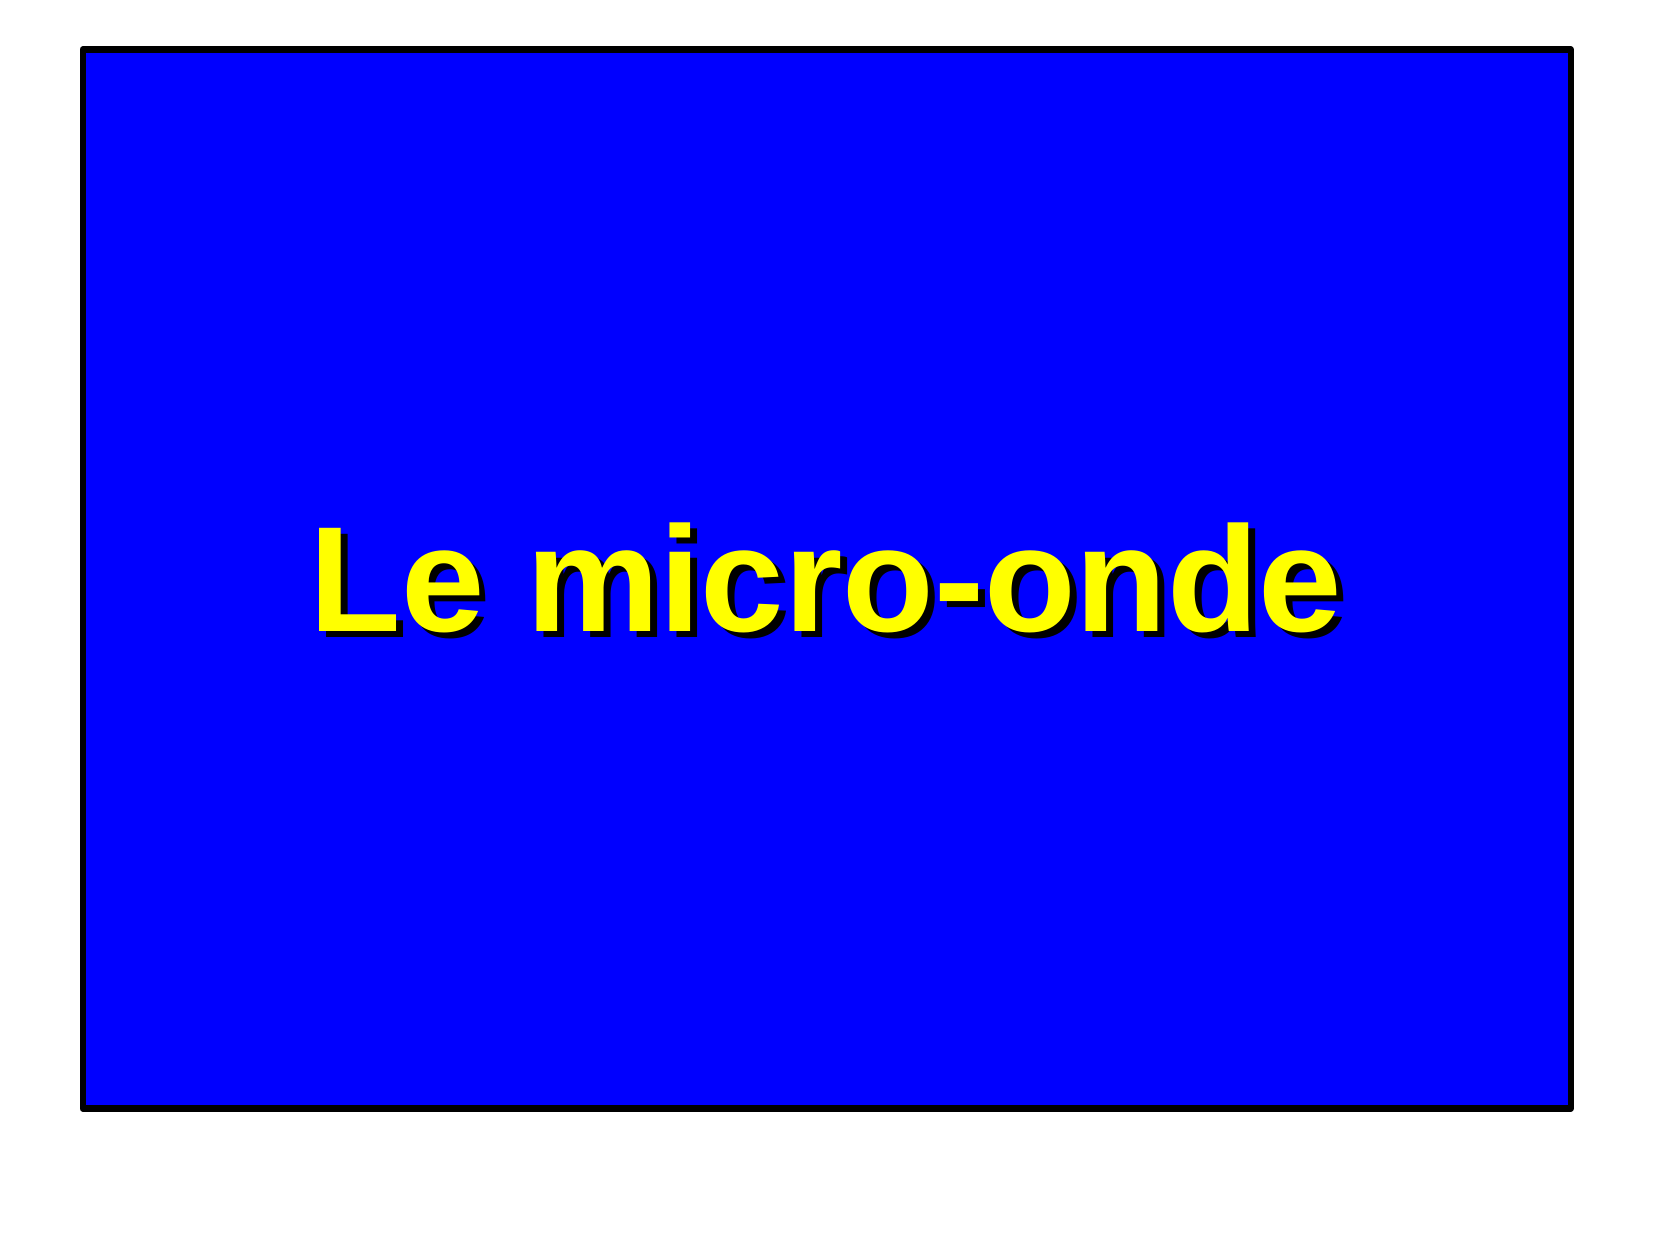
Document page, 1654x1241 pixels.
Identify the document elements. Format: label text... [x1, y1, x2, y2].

subtitle Le micro-onde [82, 49, 1571, 1109]
